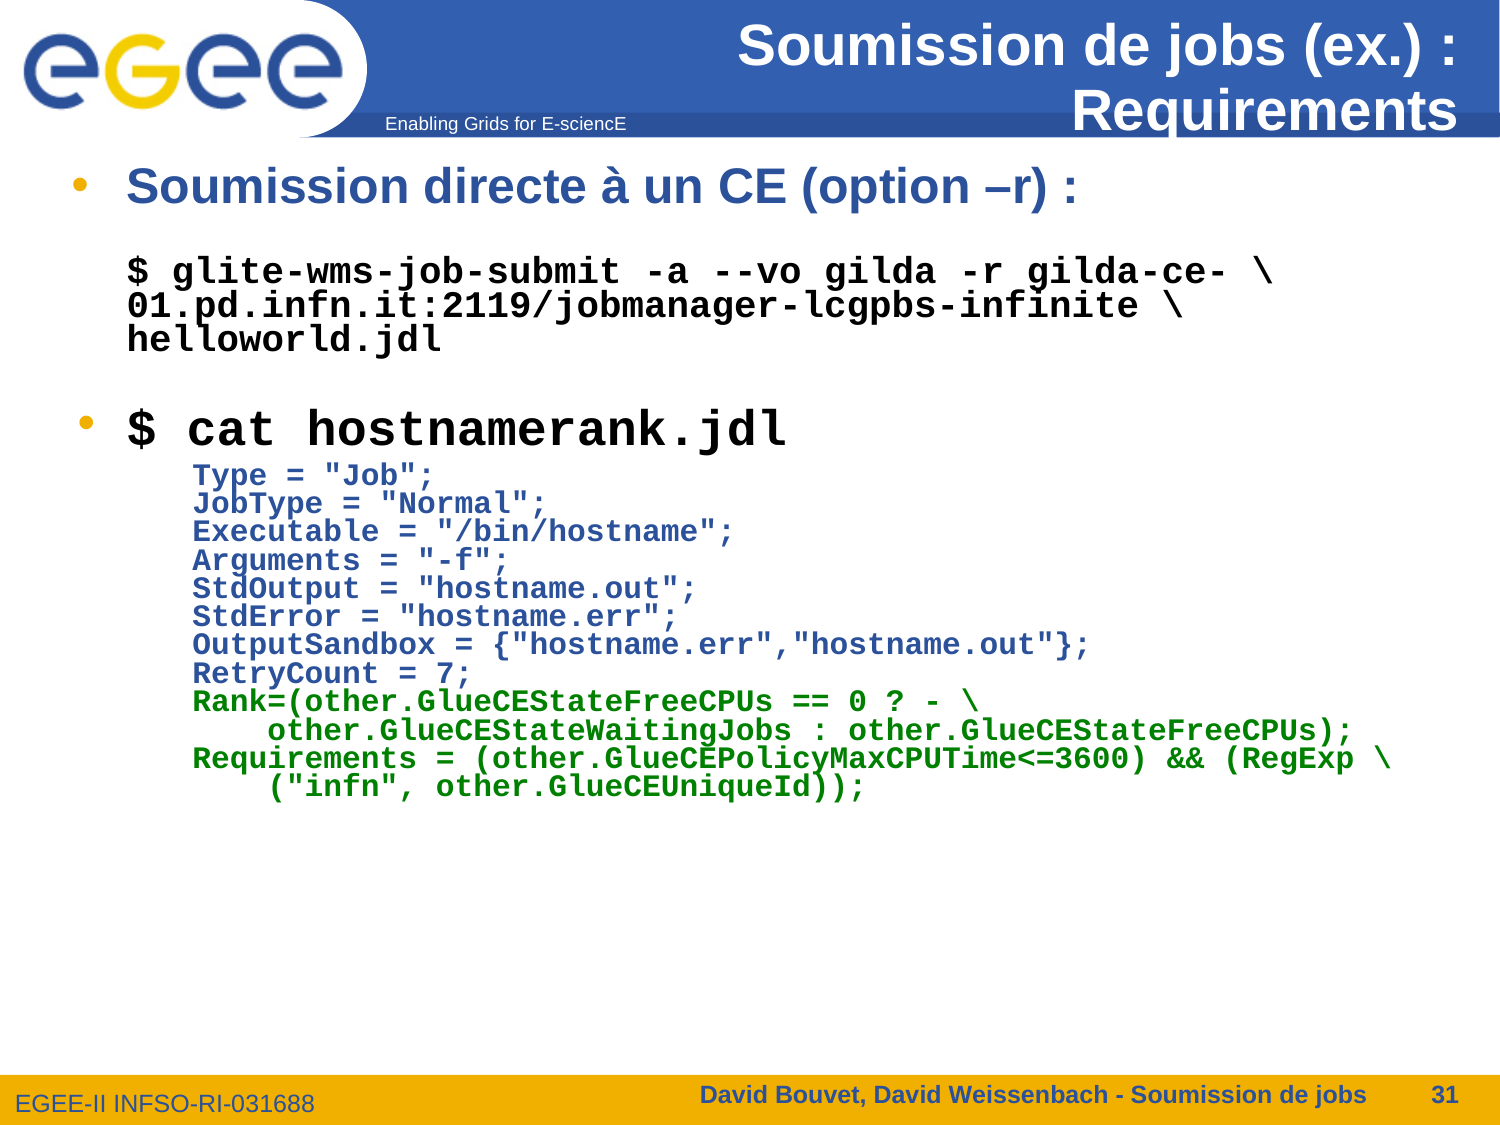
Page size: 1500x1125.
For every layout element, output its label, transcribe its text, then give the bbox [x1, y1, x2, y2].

title Soumission de jobs (ex.) : Requirements [369, 0, 1475, 156]
picture [18, 30, 349, 112]
list Soumission directe à un CE (option –r) : $ glite-wms-job-submit -a --vo gilda -r gilda-ce- \ 01.pd.infn.it:2119/jobmanager-lcgpbs-infinite \ helloworld.jdl $ cat hostnamerank.jdl Type = "Job"; JobType = "Normal"; Executable = "/bin/hostname"; Arguments = "-f"; StdOutput = "hostname.out"; StdError = "hostname.err"; OutputSandbox = {"hostname.err","hostname.out"}; RetryCount = 7; Rank=(other.GlueCEStateFreeCPUs == 0 ? - \ other.GlueCEStateWaitingJobs : other.GlueCEStateFreeCPUs); Requirements = (other.GlueCEPolicyMaxCPUTime<=3600) && (RegExp \ ("infn", other.GlueCEUniqueId)); [56, 159, 1466, 1051]
